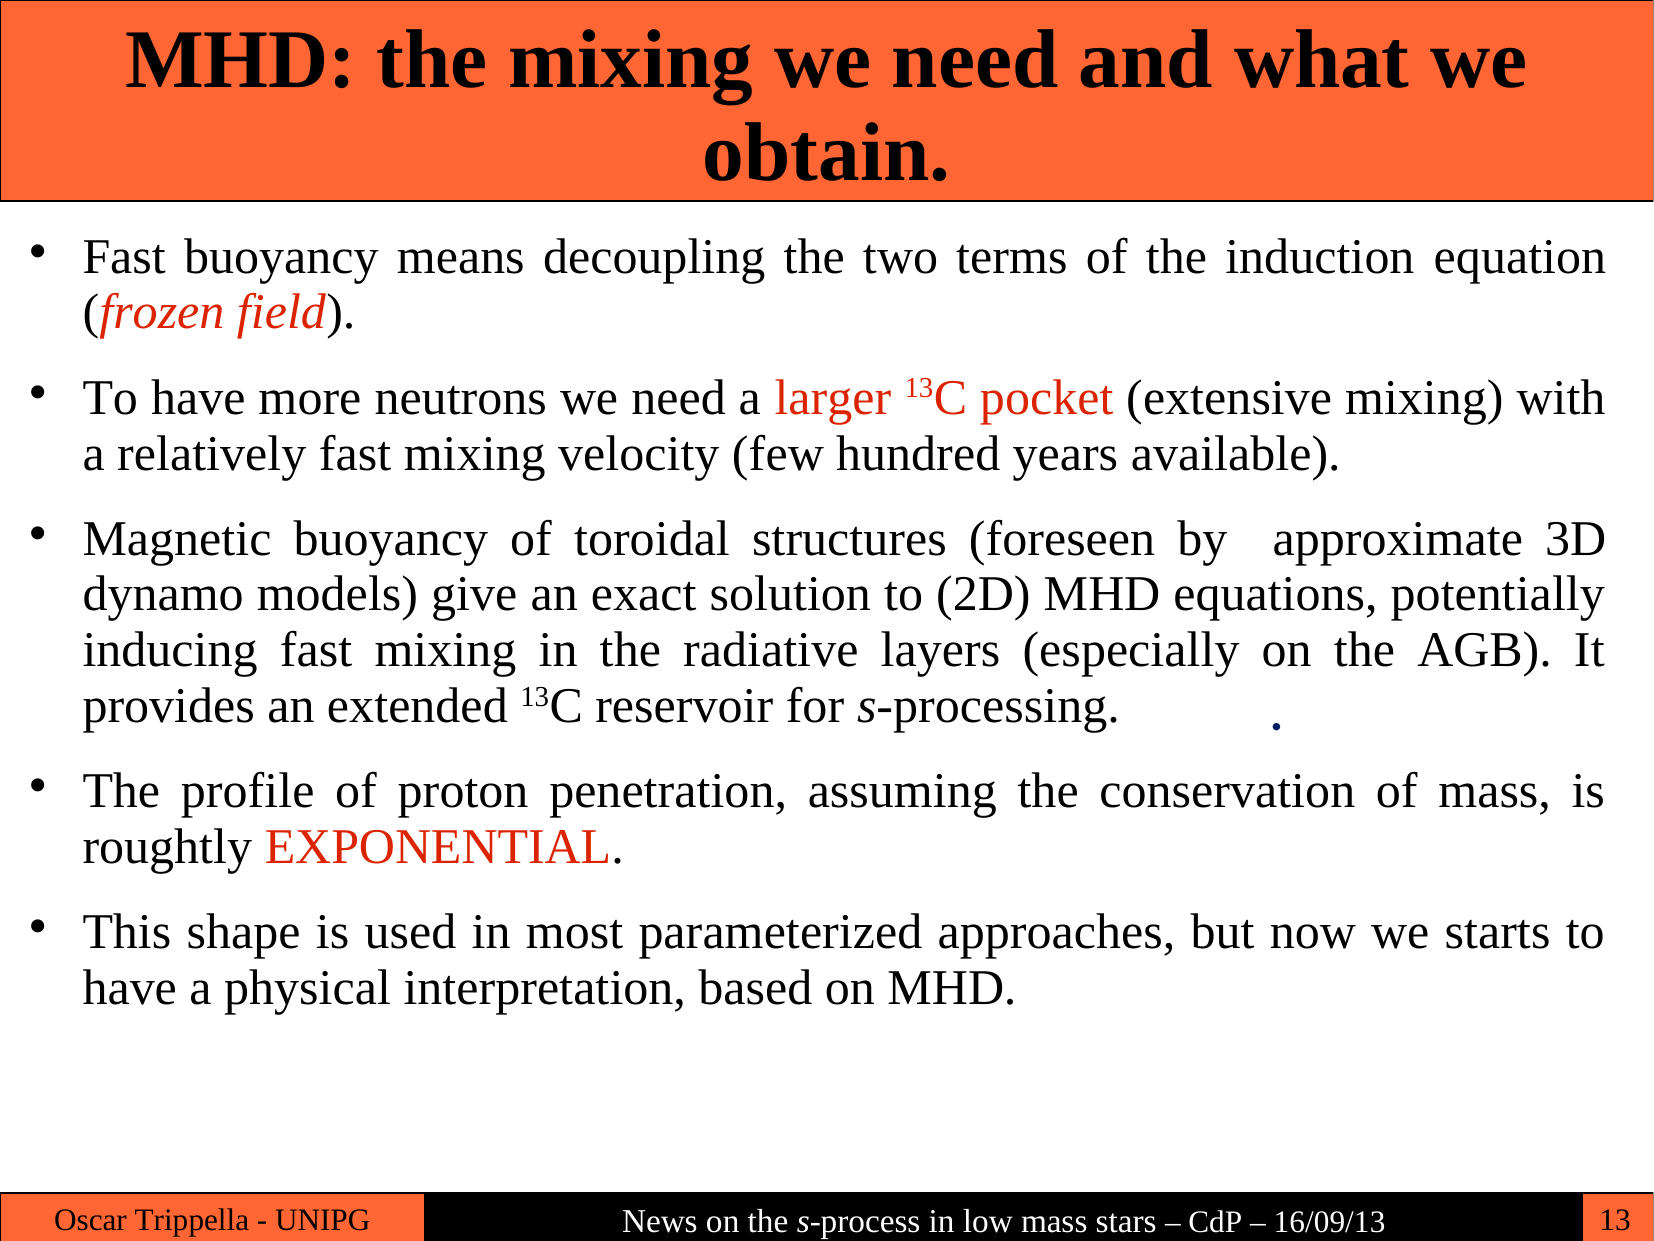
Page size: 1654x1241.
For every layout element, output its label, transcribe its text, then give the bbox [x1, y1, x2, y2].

text_box Oscar Trippella - UNIPG [0, 1192, 11, 1241]
list Fast buoyancy means decoupling the two terms of the induction equation (frozen field). To have more neutrons we need a larger 13C pocket (extensive mixing) with a relatively fast mixing velocity (few hundred years available). Magnetic buoyancy of toroidal structures (foreseen by approximate 3D dynamo models) give an exact solution to (2D) MHD equations, potentially inducing fast mixing in the radiative layers (especially on the AGB). It provides an extended 13C reservoir for s-processing. The profile of proton penetration, assuming the conservation of mass, is roughtly EXPONENTIAL. This shape is used in most parameterized approaches, but now we starts to have a physical interpretation, based on MHD. [11, 135, 1607, 1241]
text_box MHD: the mixing we need and what we obtain. [0, 0, 1654, 201]
text_box 13 [1607, 1192, 1654, 1241]
